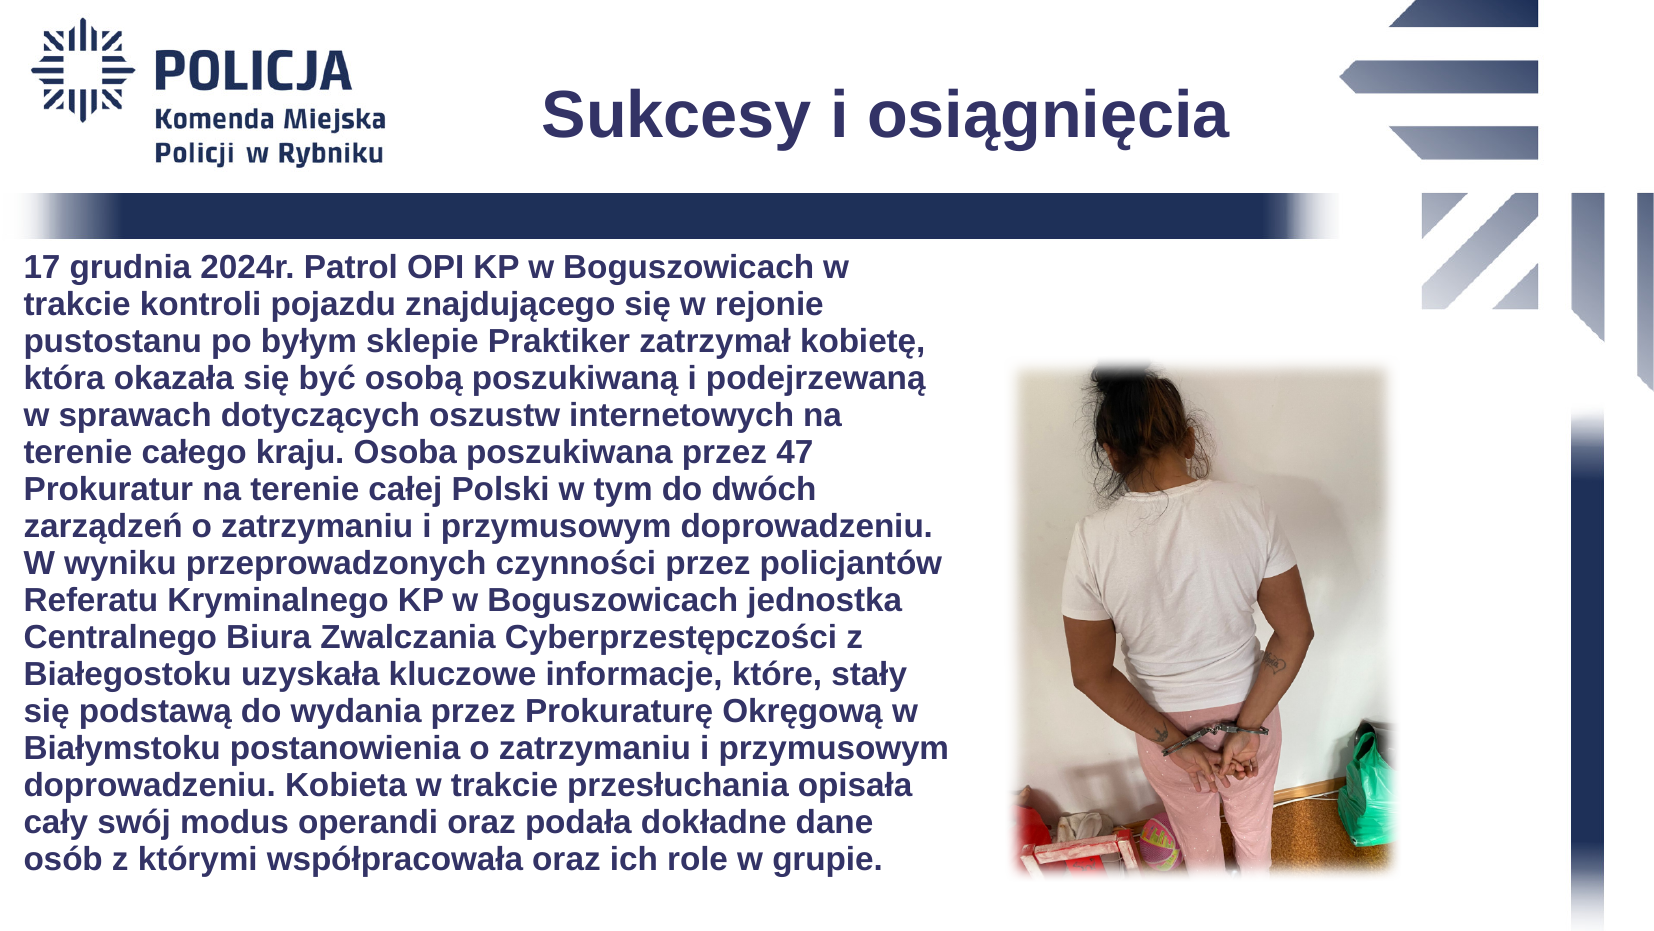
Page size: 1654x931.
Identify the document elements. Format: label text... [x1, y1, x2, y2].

list 17 grudnia 2024r. Patrol OPI KP w Boguszowicach w trakcie kontroli pojazdu znajdującego się w rejonie pustostanu po byłym sklepie Praktiker zatrzymał kobietę, która okazała się być osobą poszukiwaną i podejrzewaną w sprawach dotyczących oszustw internetowych na terenie całego kraju. Osoba poszukiwana przez 47 Prokuratur na terenie całej Polski w tym do dwóch zarządzeń o zatrzymaniu i przymusowym doprowadzeniu. W wyniku przeprowadzonych czynności przez policjantów Referatu Kryminalnego KP w Boguszowicach jednostka Centralnego Biura Zwalczania Cyberprzestępczości z Białegostoku uzyskała kluczowe informacje, które, stały się podstawą do wydania przez Prokuraturę Okręgową w Białymstoku postanowienia o zatrzymaniu i przymusowym doprowadzeniu. Kobieta w trakcie przesłuchania opisała cały swój modus operandi oraz podała dokładne dane osób z którymi współpracowała oraz ich role w grupie. [23, 248, 957, 922]
title Sukcesy i osiągnięcia [141, 37, 1630, 193]
picture [0, 0, 1654, 931]
